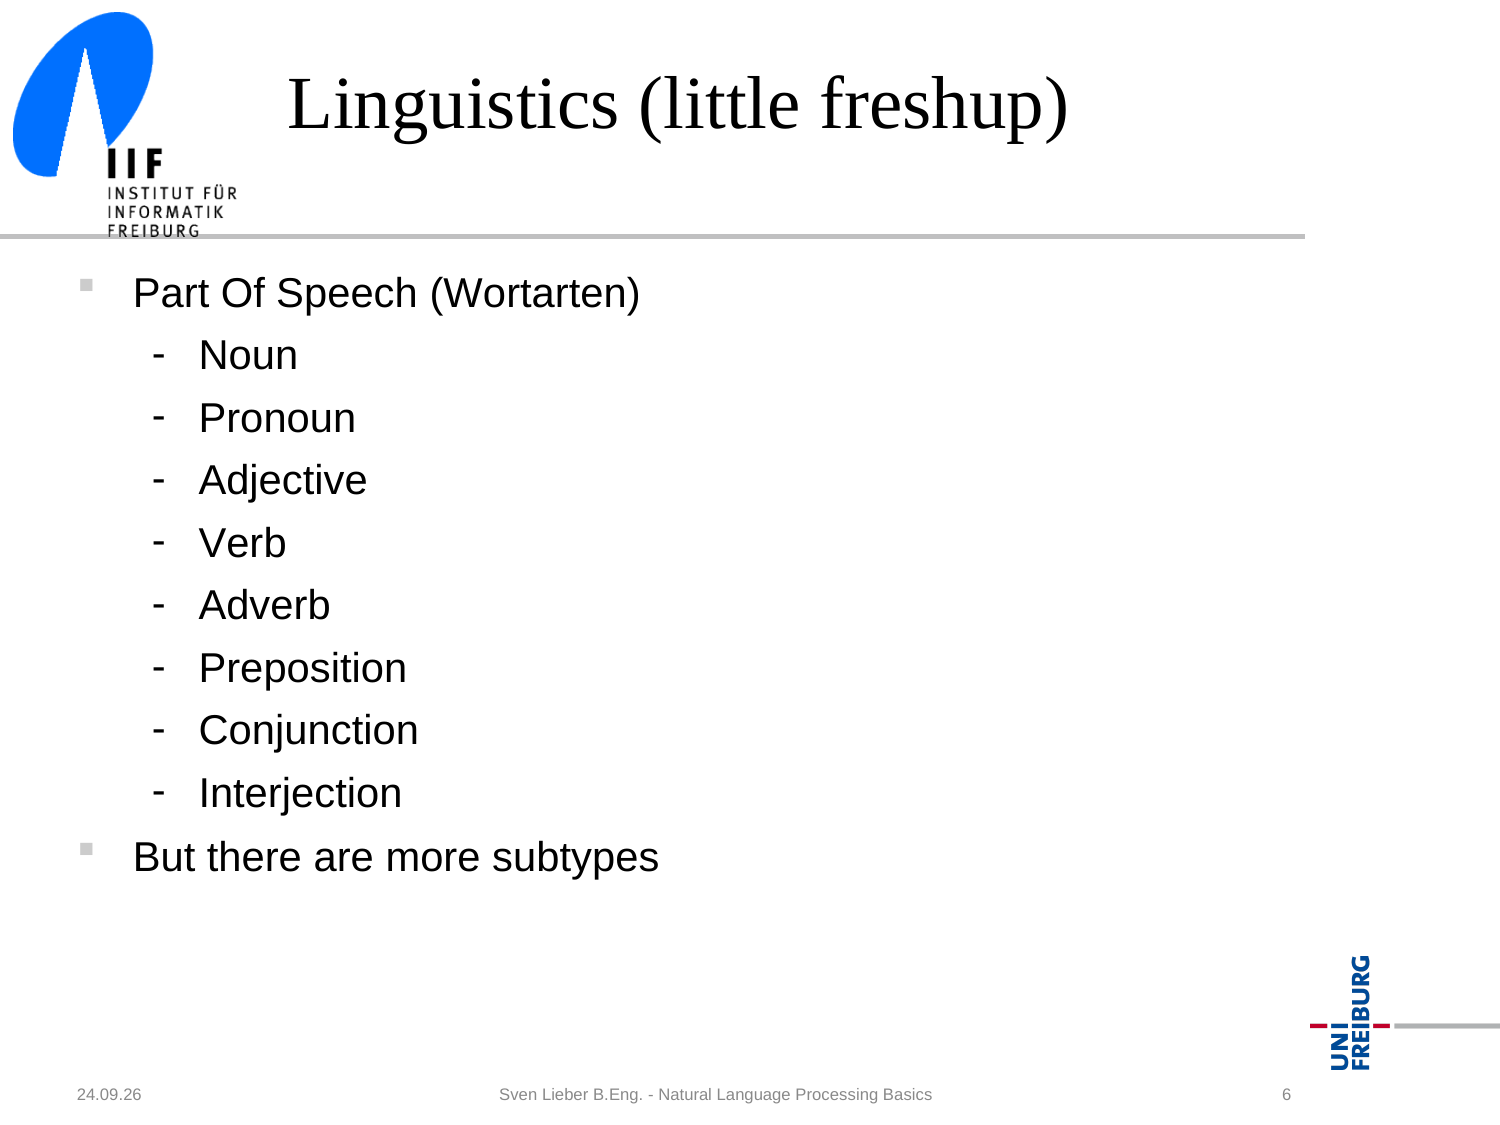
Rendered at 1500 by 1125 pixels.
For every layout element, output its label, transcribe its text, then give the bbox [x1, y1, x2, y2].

title Linguistics (little freshup) [272, 46, 1306, 152]
picture [1310, 956, 1500, 1070]
picture [13, 12, 237, 237]
list Part Of Speech (Wortarten) Noun Pronoun Adjective Verb Adverb Preposition Conjunction Interjection But there are more subtypes [76, 265, 1306, 896]
